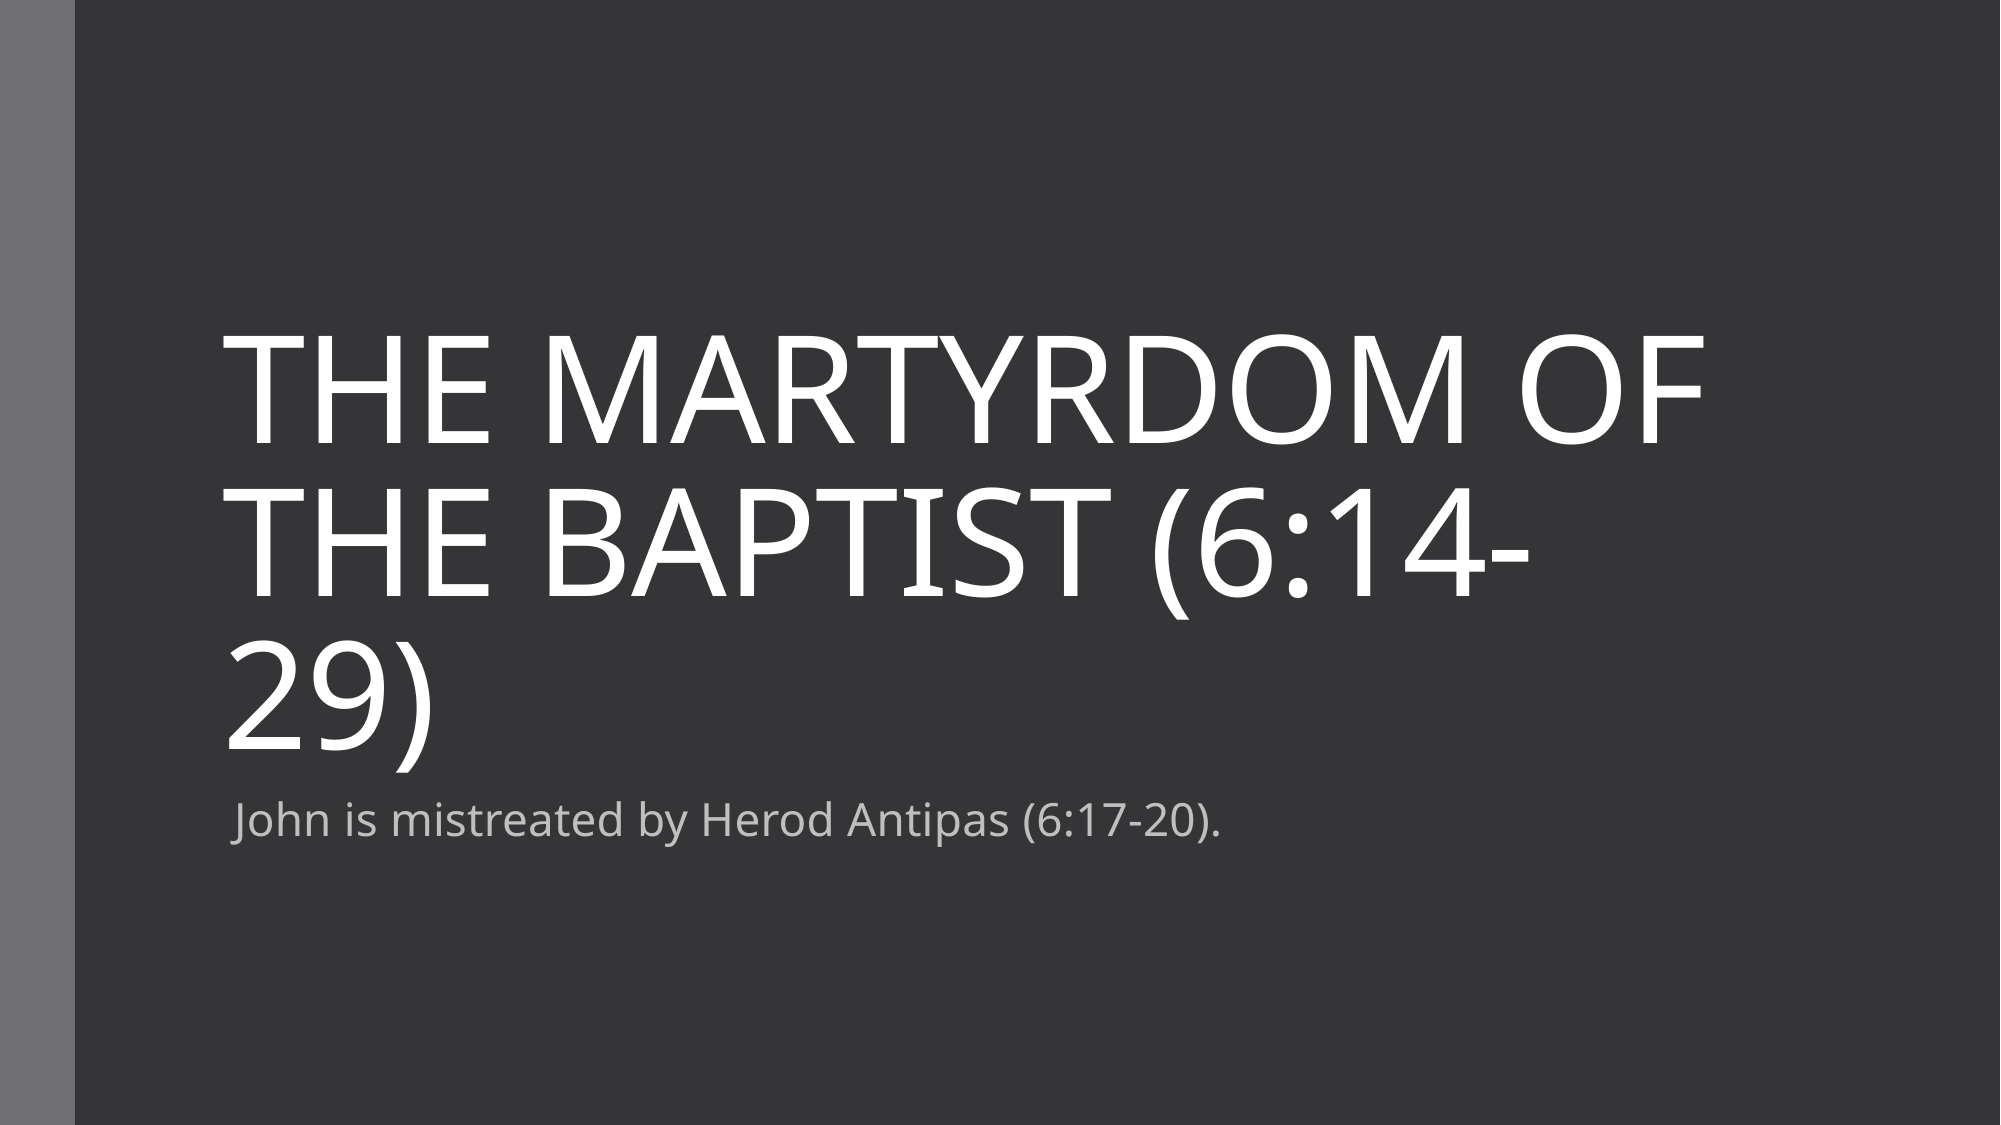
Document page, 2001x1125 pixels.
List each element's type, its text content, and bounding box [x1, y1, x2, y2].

subtitle John is mistreated by Herod Antipas (6:17-20). [206, 787, 1752, 1066]
title THE MARTYRDOM OF THE BAPTIST (6:14-29) [206, 124, 1752, 787]
